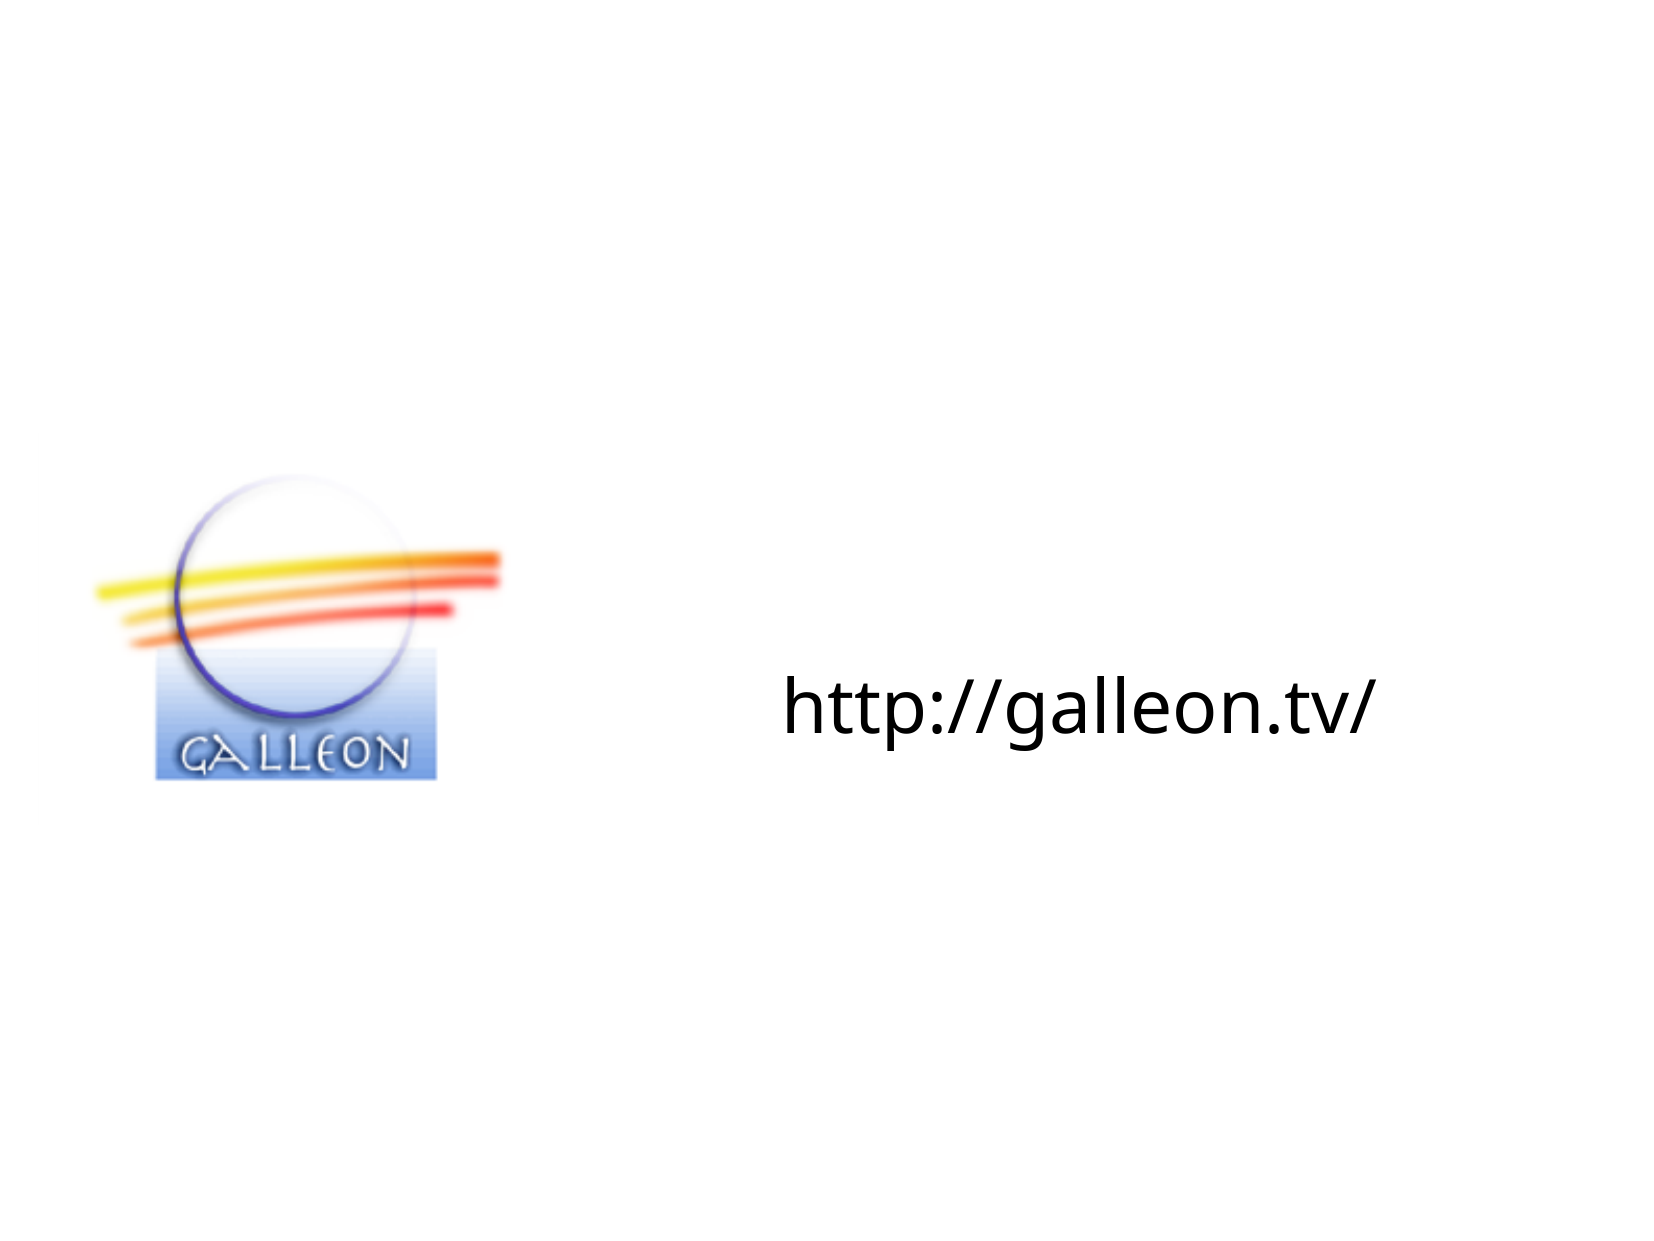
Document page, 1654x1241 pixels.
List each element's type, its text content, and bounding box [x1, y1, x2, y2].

picture [37, 433, 559, 826]
text_box http://galleon.tv/ [766, 646, 1331, 751]
